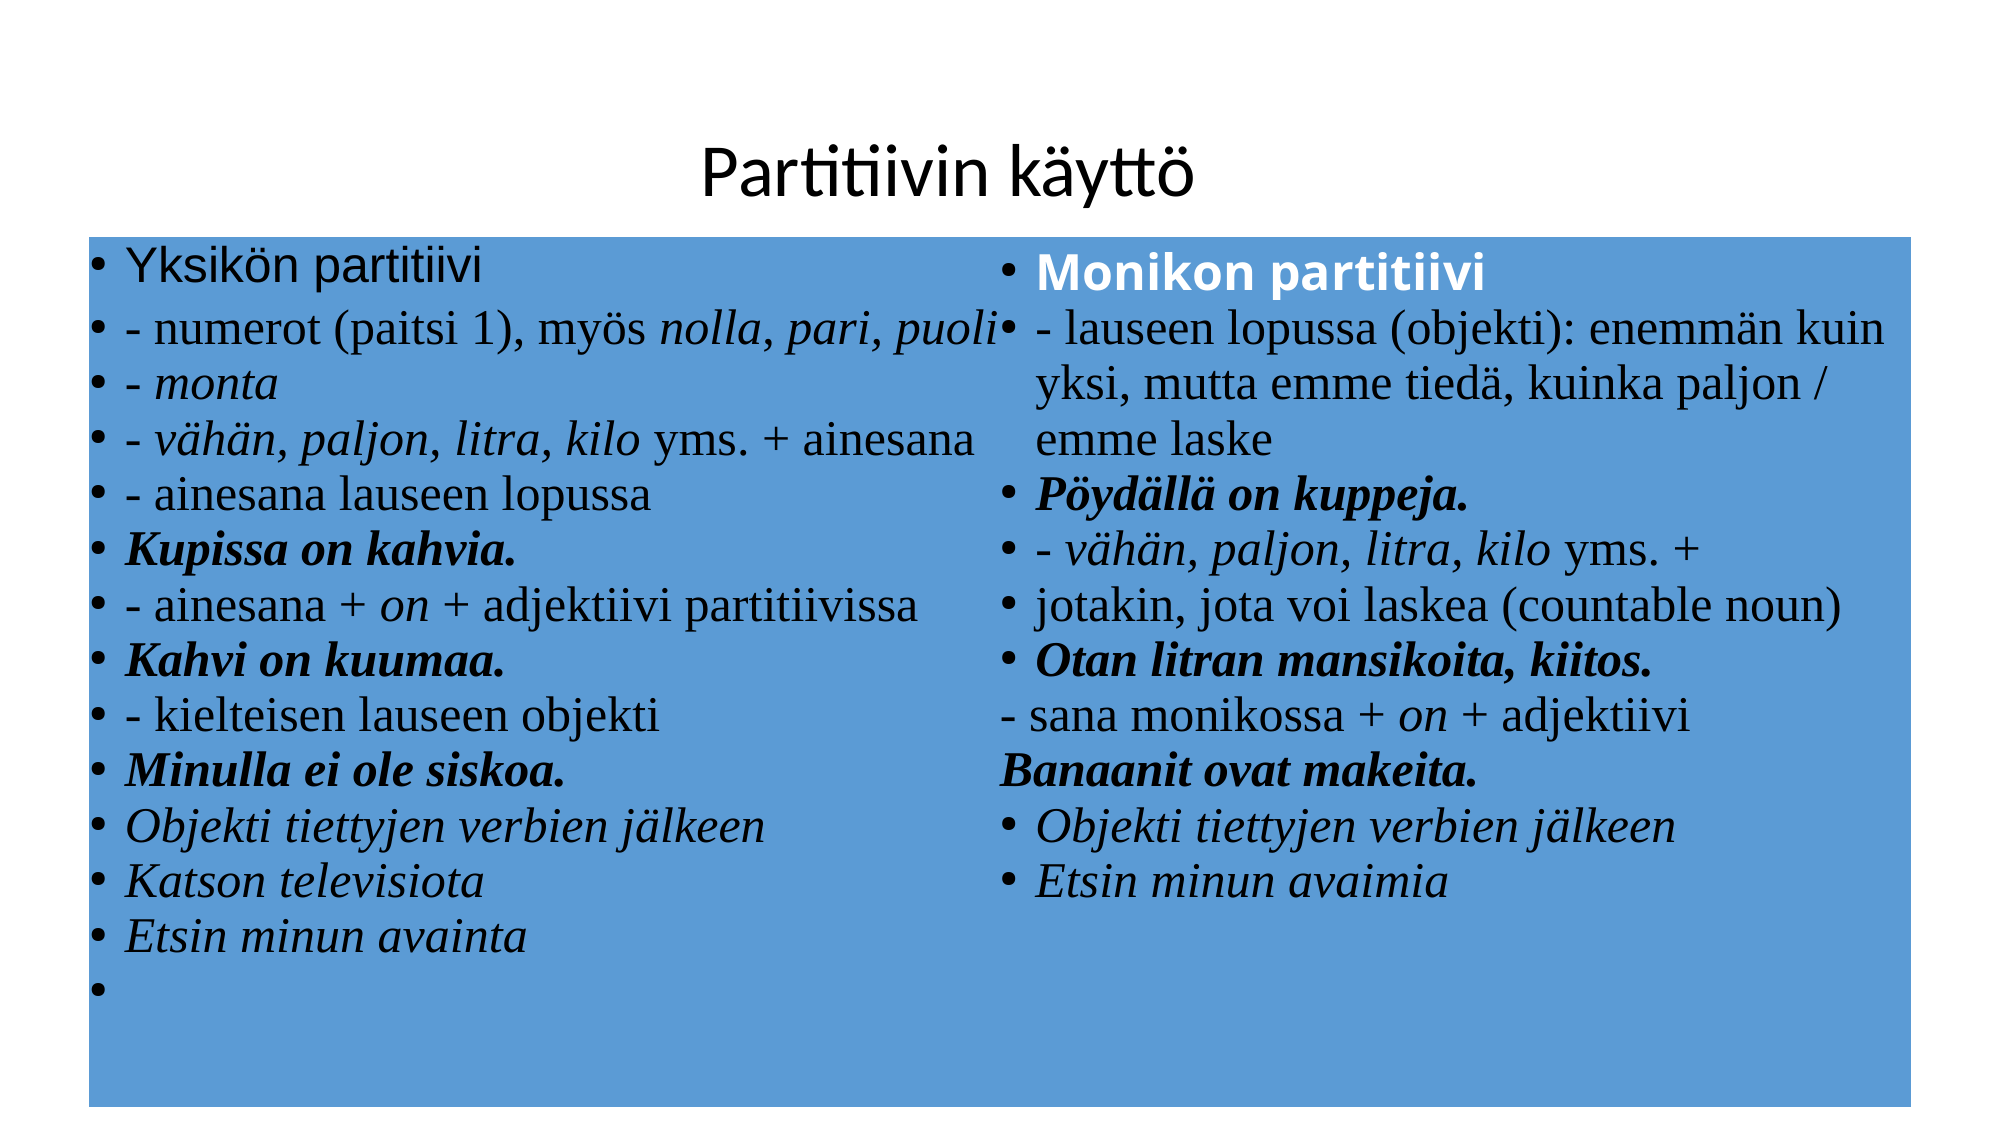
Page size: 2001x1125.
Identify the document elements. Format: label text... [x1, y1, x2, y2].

table_header Yksikön partitiivi [89, 237, 1000, 300]
table_cell - lauseen lopussa (objekti): enemmän kuin yksi, mutta emme tiedä, kuinka paljon / emme laske Pöydällä on kuppeja. - vähän, paljon, litra, kilo yms. + jotakin, jota voi laskea (countable noun) Otan litran mansikoita, kiitos. - sana monikossa + on + adjektiivi Banaanit ovat makeita. Objekti tiettyjen verbien jälkeen Etsin minun avaimia [1000, 300, 1911, 1107]
text_box Partitiivin käyttö [685, 114, 1219, 221]
table_header Monikon partitiivi [1000, 237, 1911, 300]
table_cell - numerot (paitsi 1), myös nolla, pari, puoli - monta - vähän, paljon, litra, kilo yms. + ainesana - ainesana lauseen lopussa Kupissa on kahvia. - ainesana + on + adjektiivi partitiivissa Kahvi on kuumaa. - kielteisen lauseen objekti Minulla ei ole siskoa. Objekti tiettyjen verbien jälkeen Katson televisiota Etsin minun avainta [89, 300, 1000, 1107]
